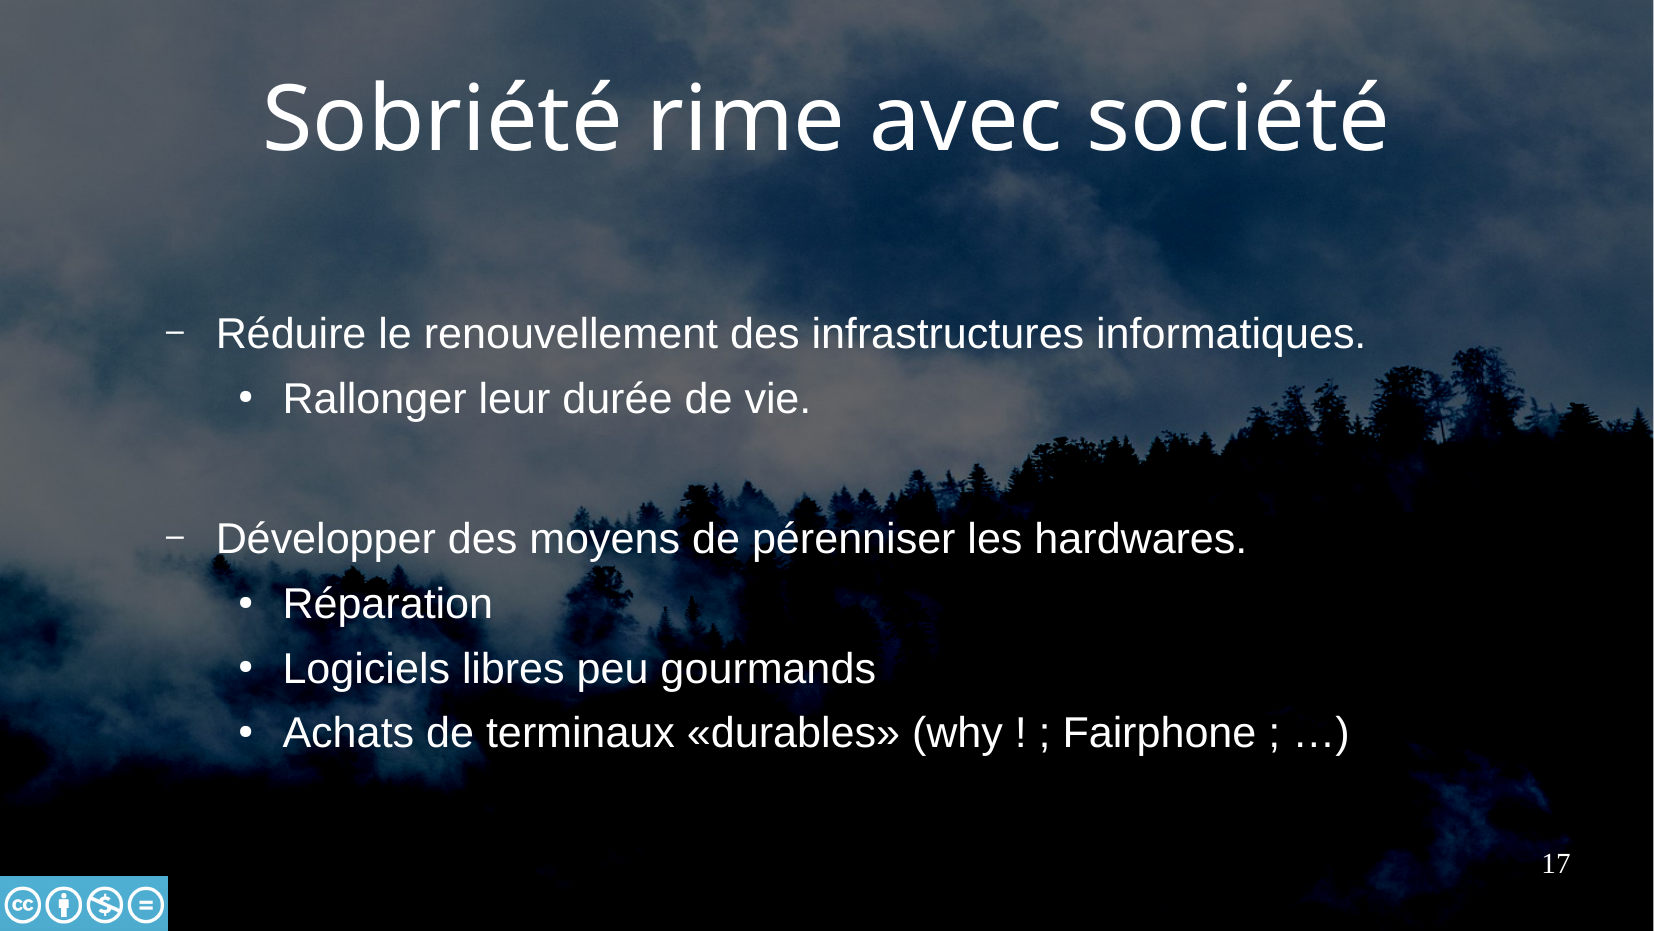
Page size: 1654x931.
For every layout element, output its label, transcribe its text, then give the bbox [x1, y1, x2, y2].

list Réduire le renouvellement des infrastructures informatiques. Rallonger leur durée de vie. Développer des moyens de pérenniser les hardwares. Réparation Logiciels libres peu gourmands Achats de terminaux «durables» (why ! ; Fairphone ; …) [82, 217, 1571, 758]
title Sobriété rime avec société [82, 37, 1571, 193]
picture [0, 876, 168, 931]
